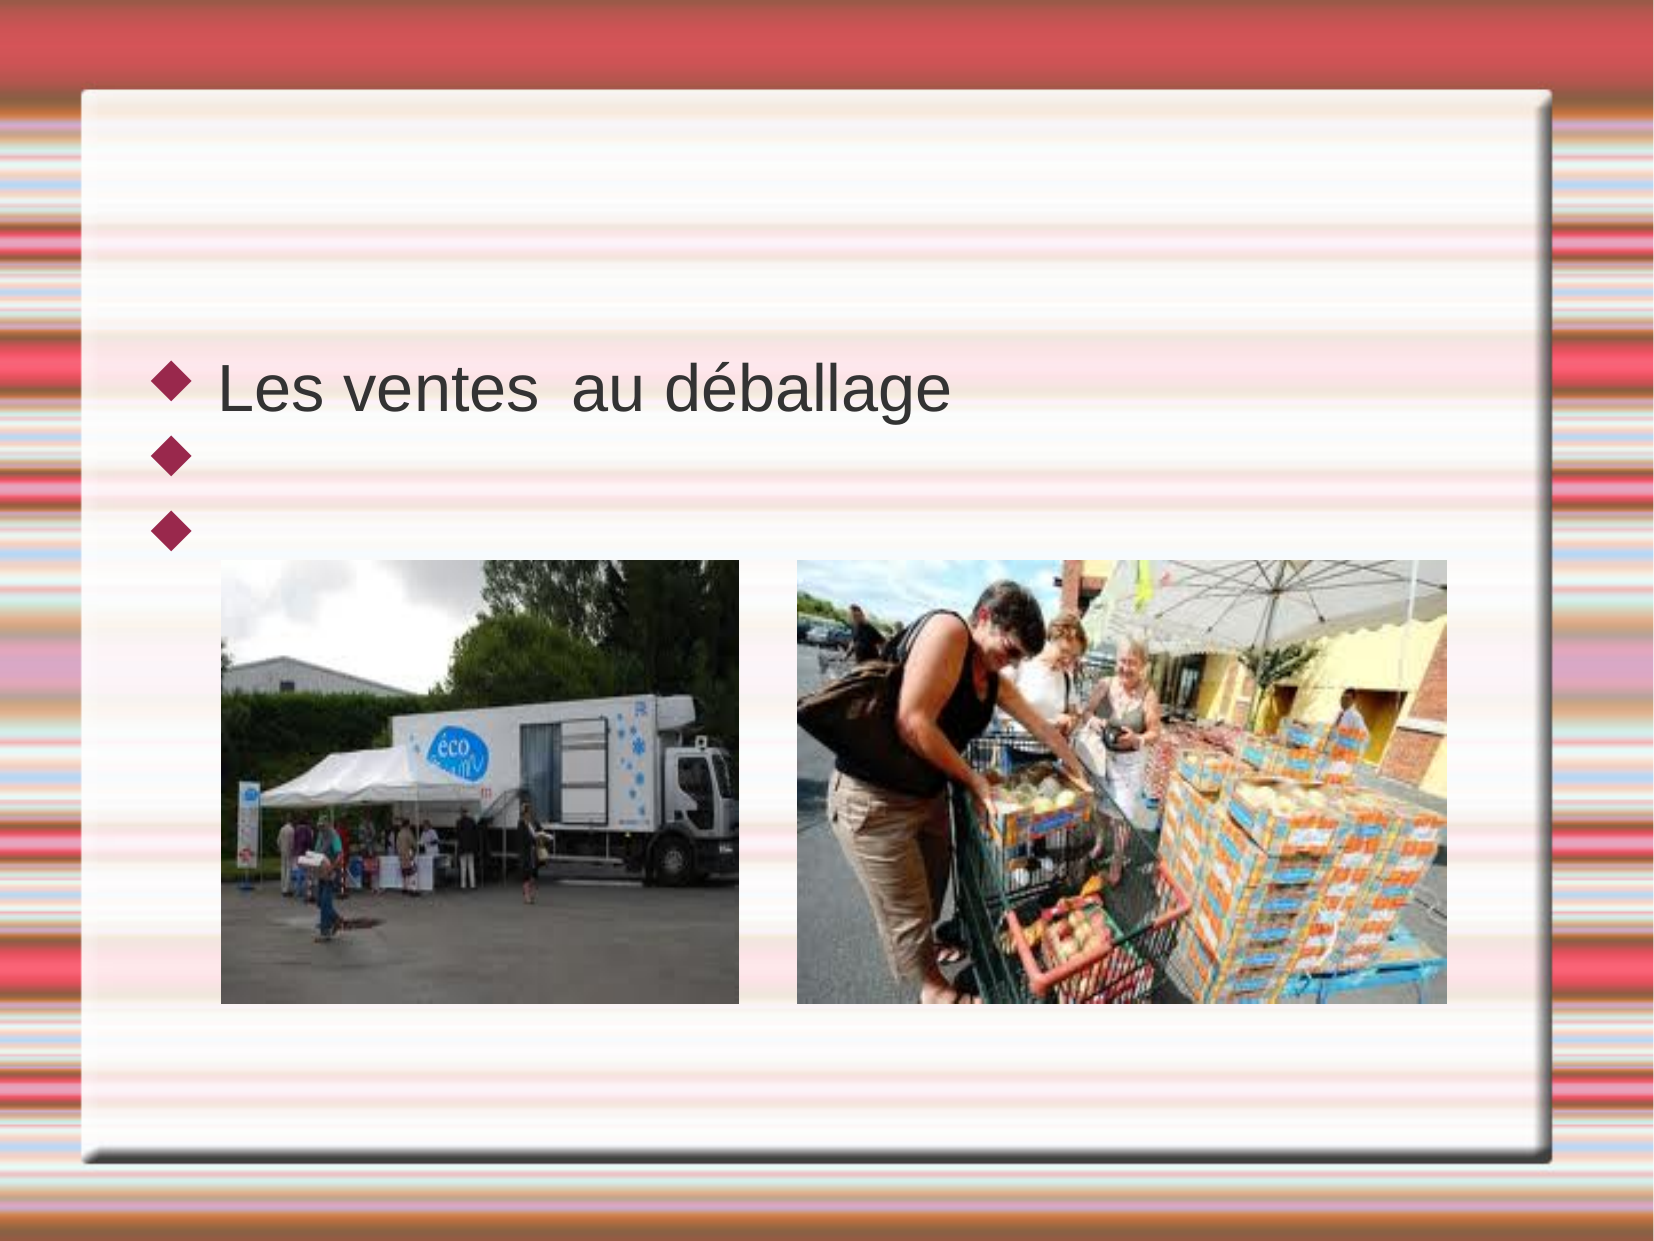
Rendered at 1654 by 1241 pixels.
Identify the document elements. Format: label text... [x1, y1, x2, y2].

picture [0, 0, 1654, 1241]
list Les ventes au déballage [134, 350, 1516, 1170]
